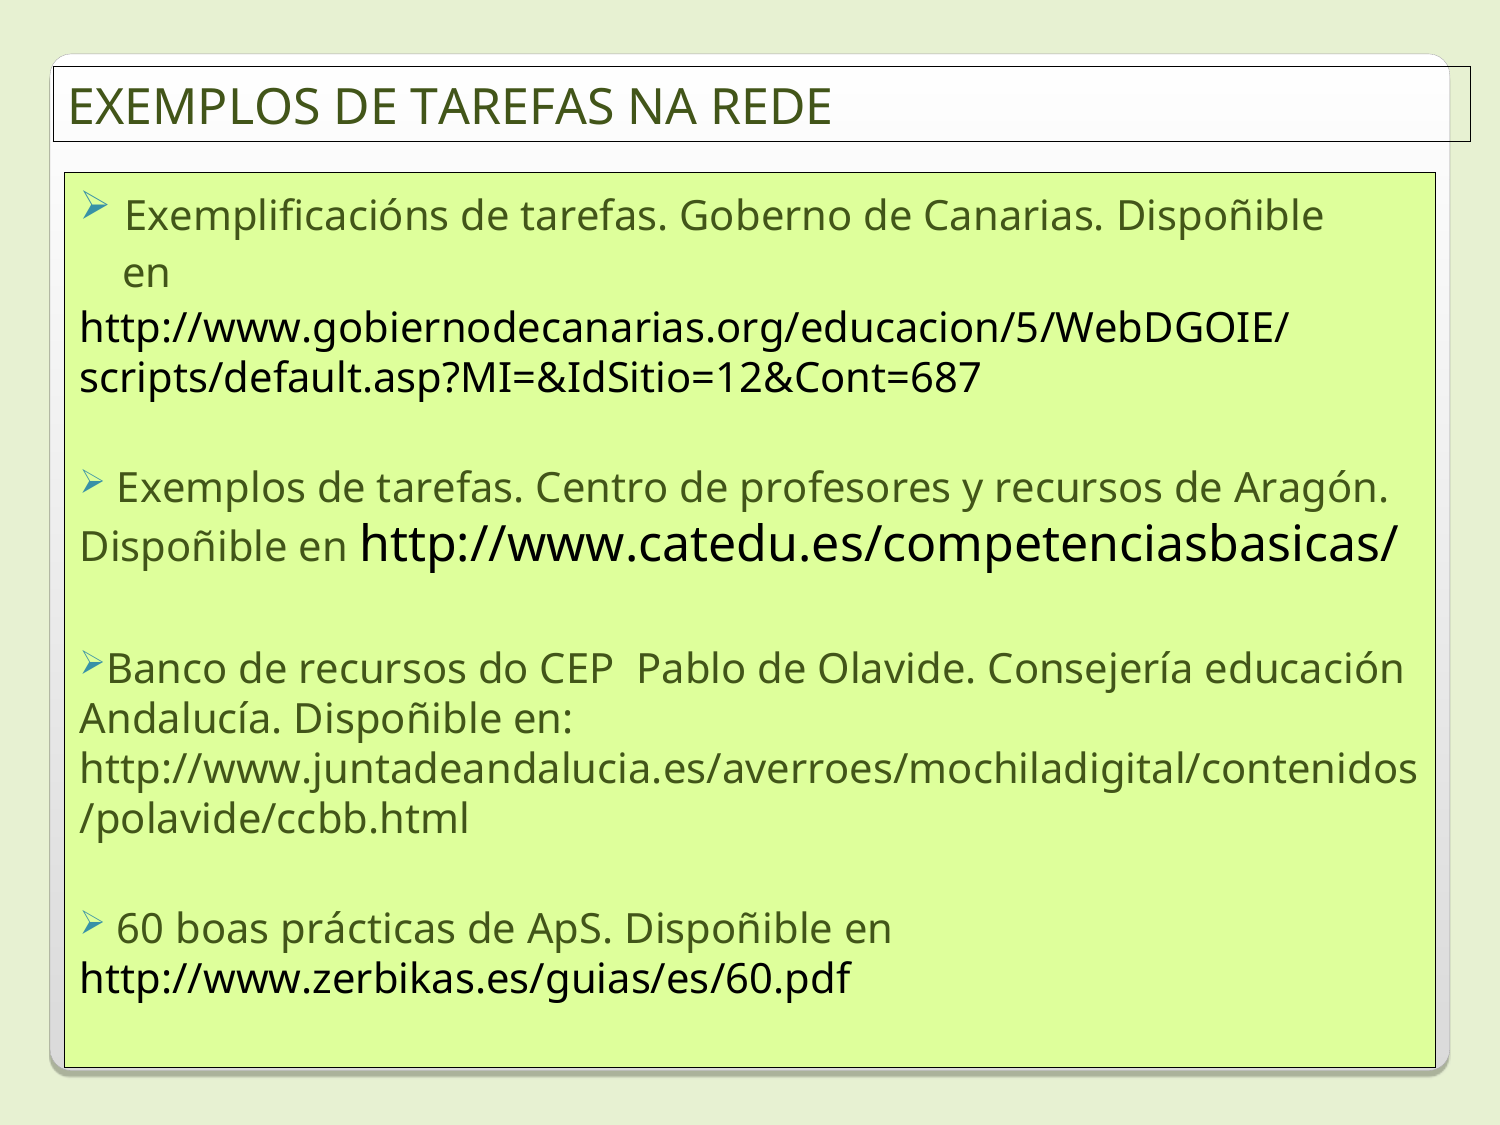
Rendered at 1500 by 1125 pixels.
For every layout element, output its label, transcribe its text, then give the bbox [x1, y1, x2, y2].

table_header Exemplificacións de tarefas. Goberno de Canarias. Dispoñible en http://www.gobiernodecanarias.org/educacion/5/WebDGOIE/scripts/default.asp?MI=&IdSitio=12&Cont=687 Exemplos de tarefas. Centro de profesores y recursos de Aragón. Dispoñible en http://www.catedu.es/competenciasbasicas/ Banco de recursos do CEP Pablo de Olavide. Consejería educación Andalucía. Dispoñible en: http://www.juntadeandalucia.es/averroes/mochiladigital/contenidos/polavide/ccbb.html 60 boas prácticas de ApS. Dispoñible en http://www.zerbikas.es/guias/es/60.pdf [65, 173, 1435, 1067]
table_header EXEMPLOS DE TAREFAS NA REDE [54, 67, 1470, 141]
